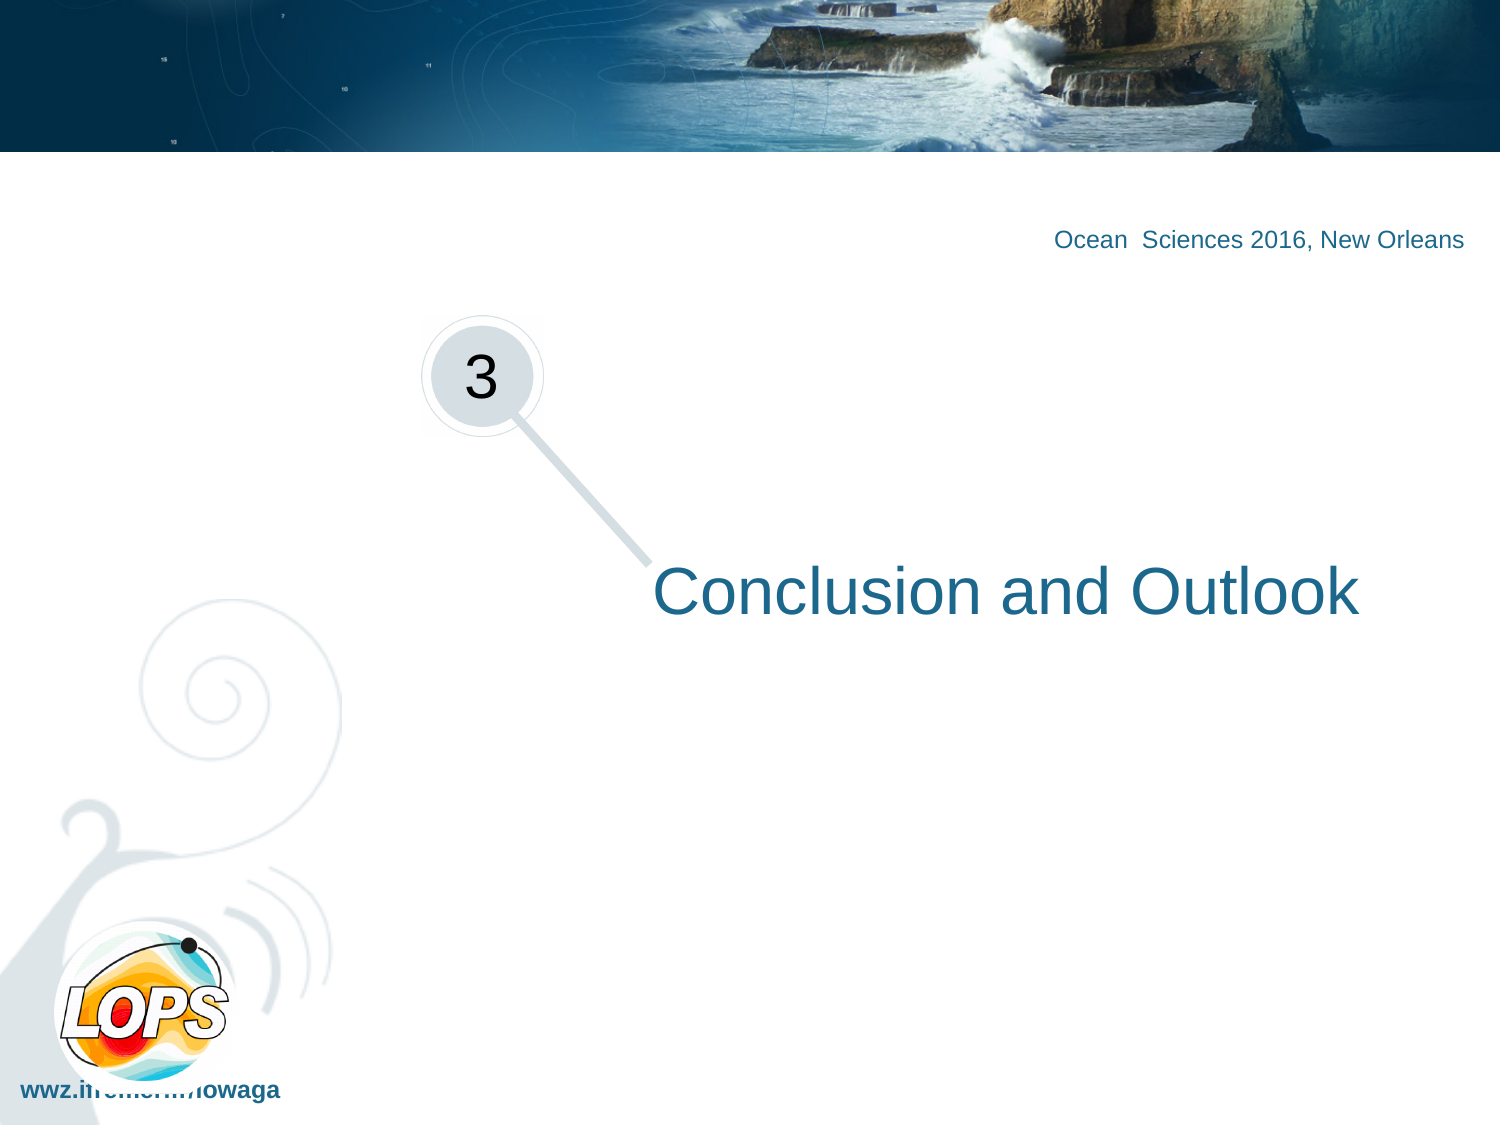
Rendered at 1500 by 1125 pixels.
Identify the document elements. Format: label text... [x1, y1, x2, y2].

text_box wwz.ifremer.fr/iowaga [5, 1069, 1211, 1118]
text_box 3 [450, 337, 526, 421]
text_box Ocean Sciences 2016, New Orleans [577, 219, 1481, 269]
text_box Conclusion and Outlook [637, 426, 1500, 829]
picture [0, 0, 1500, 152]
picture [421, 315, 544, 437]
picture [0, 599, 342, 1125]
